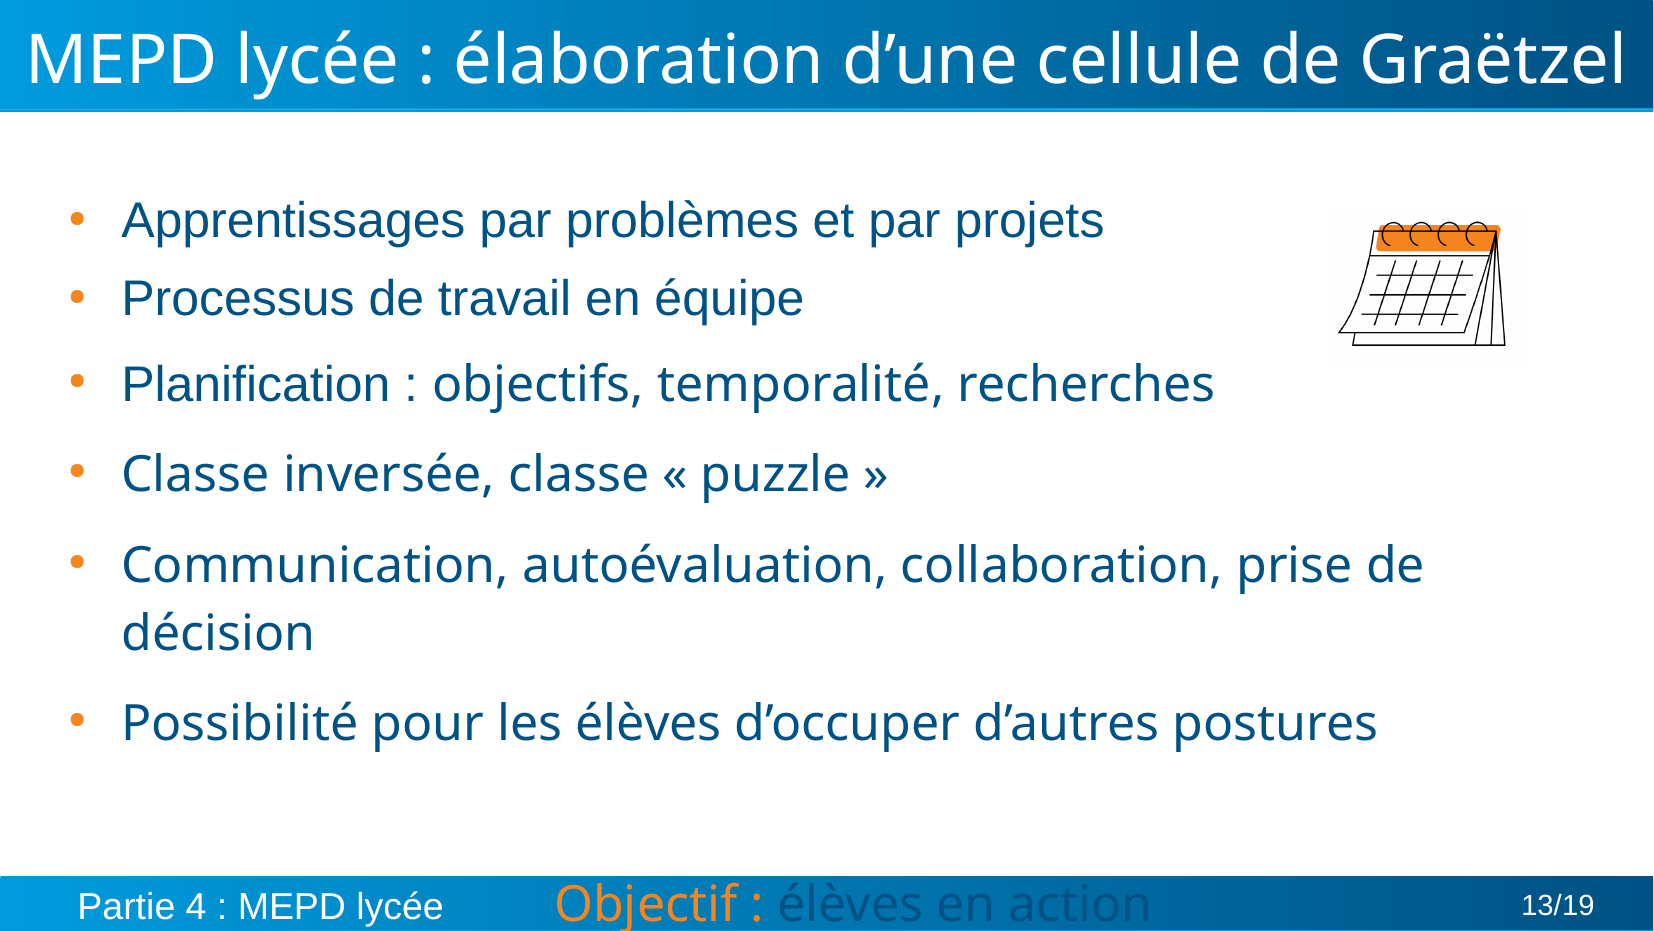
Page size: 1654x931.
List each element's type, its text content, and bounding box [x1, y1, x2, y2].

text_box Partie 4 : MEPD lycée [62, 878, 459, 931]
picture [1329, 205, 1527, 370]
title MEPD lycée : élaboration d’une cellule de Graëtzel [0, 0, 1654, 134]
list Apprentissages par problèmes et par projets Processus de travail en équipe Planification : objectifs, temporalité, recherches Classe inversée, classe « puzzle » Communication, autoévaluation, collaboration, prise de décision Possibilité pour les élèves d’occuper d’autres postures Objectif : élèves en action [50, 192, 1586, 783]
